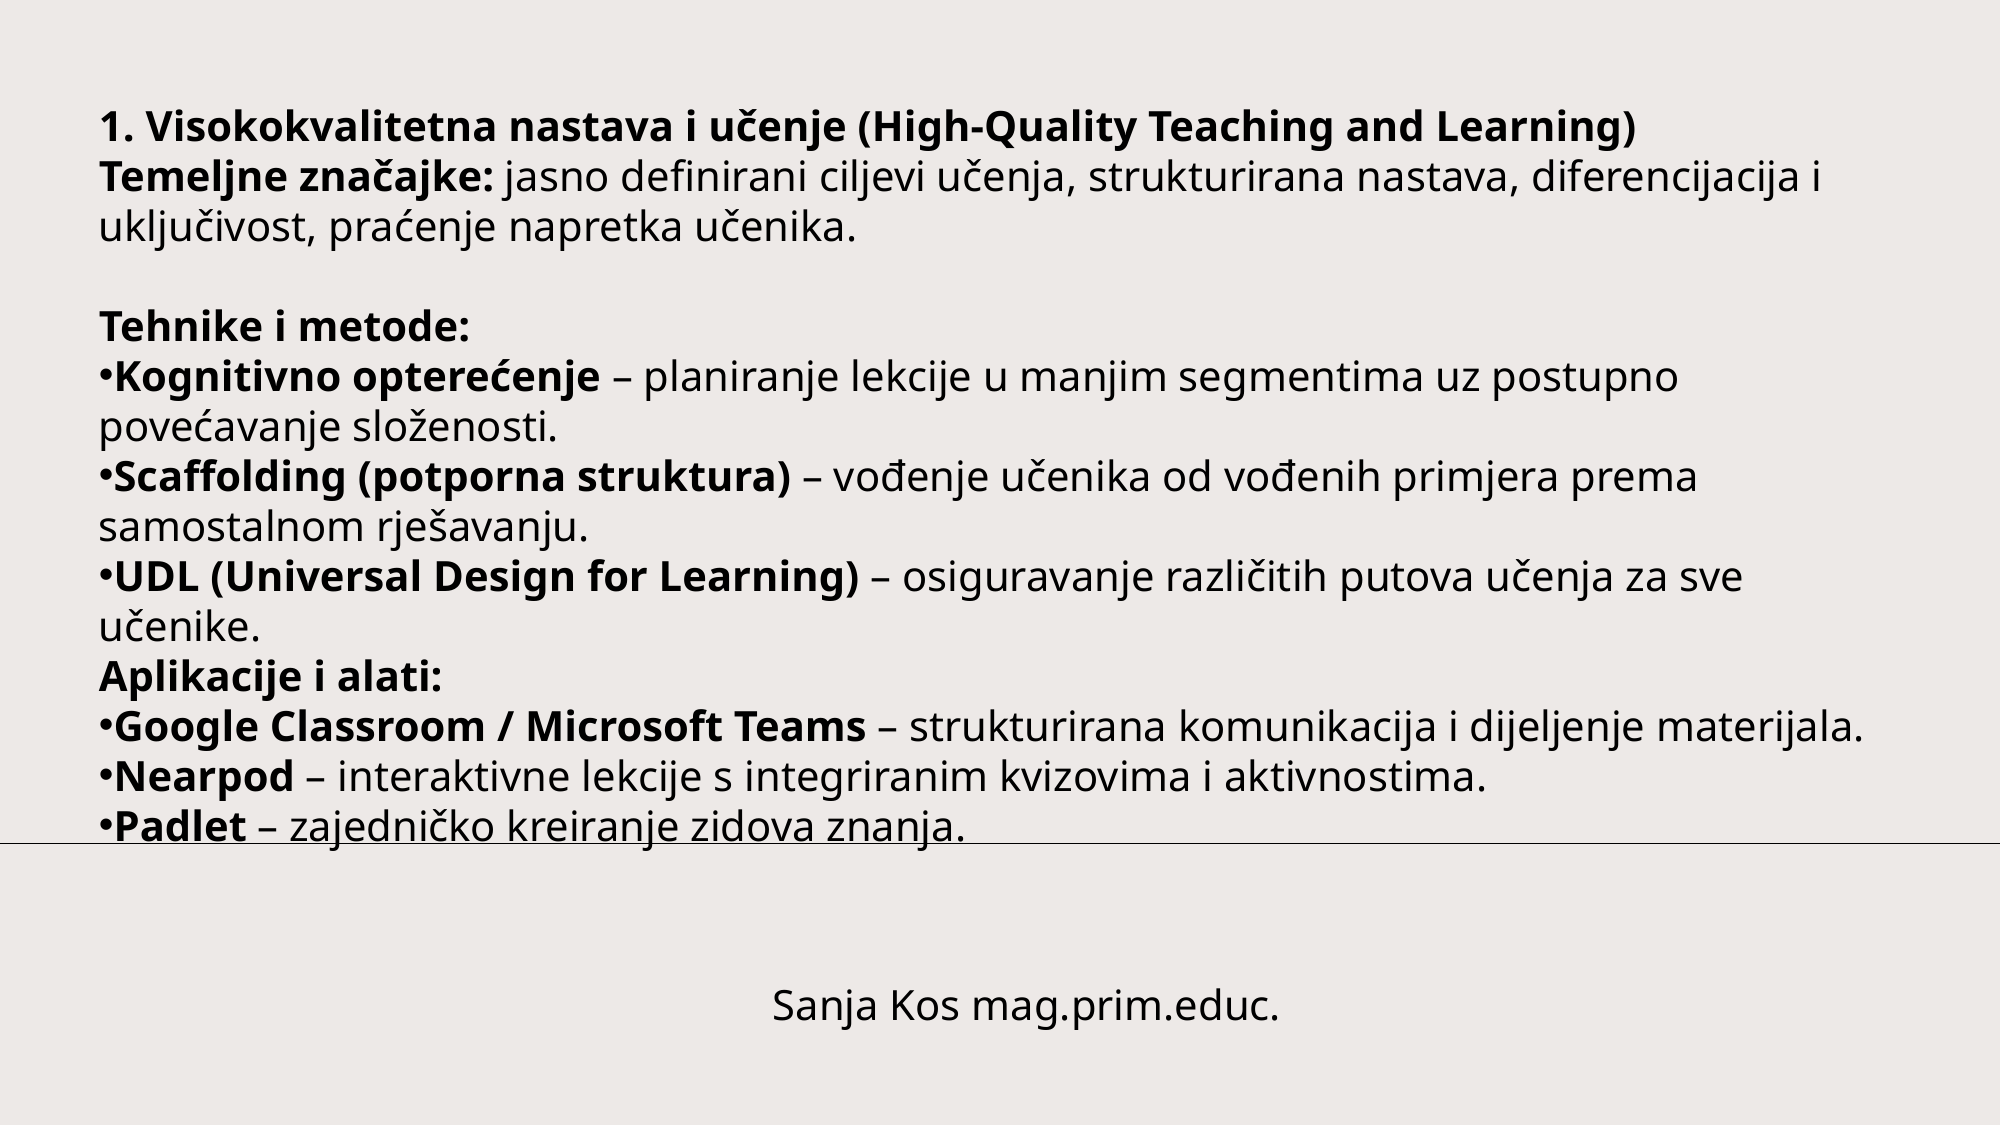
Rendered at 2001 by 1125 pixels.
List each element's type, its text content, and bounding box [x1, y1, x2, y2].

text_box 1. Visokokvalitetna nastava i učenje (High-Quality Teaching and Learning) Temeljne značajke: jasno definirani ciljevi učenja, strukturirana nastava, diferencijacija i uključivost, praćenje napretka učenika. Tehnike i metode: Kognitivno opterećenje – planiranje lekcije u manjim segmentima uz postupno povećavanje složenosti. Scaffolding (potporna struktura) – vođenje učenika od vođenih primjera prema samostalnom rješavanju. UDL (Universal Design for Learning) – osiguravanje različitih putova učenja za sve učenike. Aplikacije i alati: Google Classroom / Microsoft Teams – strukturirana komunikacija i dijeljenje materijala. Nearpod – interaktivne lekcije s integriranim kvizovima i aktivnostima. Padlet – zajedničko kreiranje zidova znanja. [83, 91, 1907, 814]
subtitle Sanja Kos mag.prim.educ. [721, 951, 1333, 1052]
